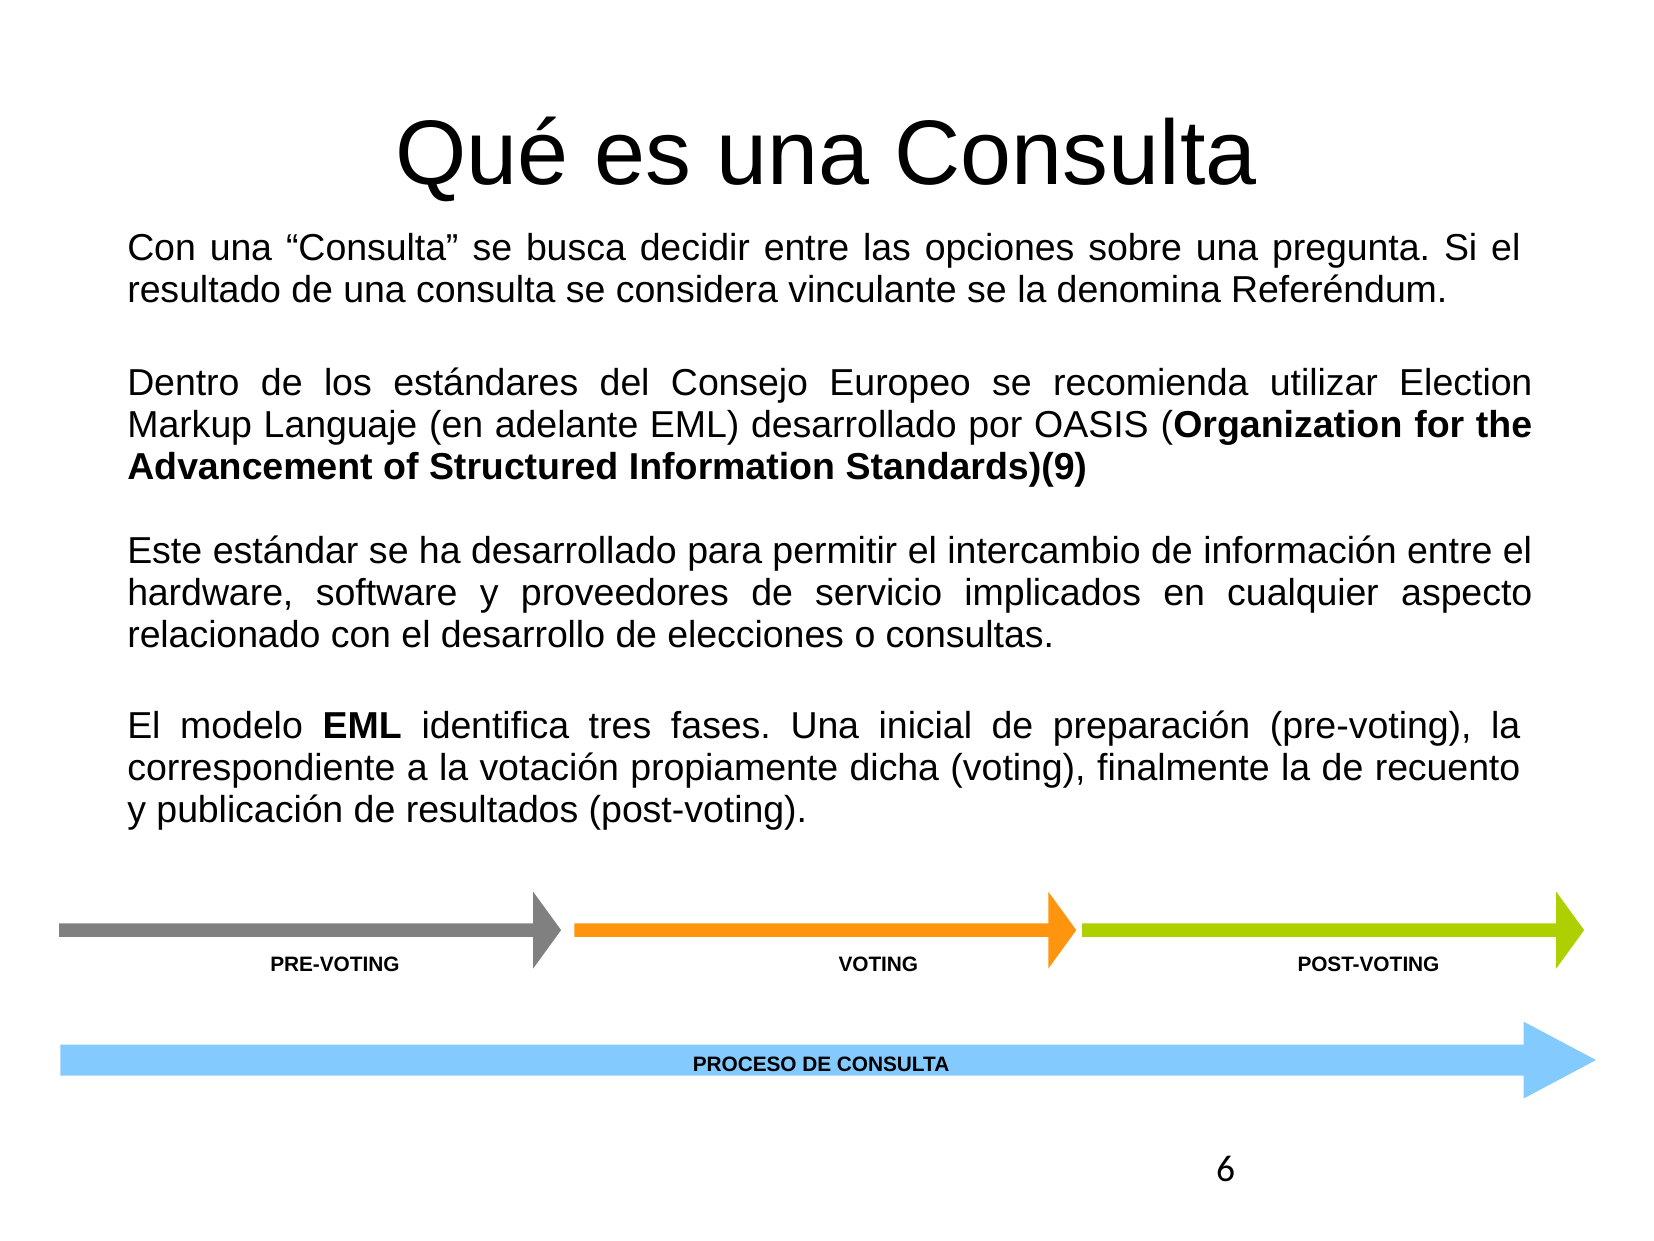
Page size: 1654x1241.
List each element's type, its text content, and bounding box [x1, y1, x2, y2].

text_box POST-VOTING [1223, 944, 1514, 984]
text_box [60, 1021, 1596, 1099]
text_box El modelo EML identifica tres fases. Una inicial de preparación (pre-voting), la correspondiente a la votación propiamente dicha (voting), finalmente la de recuento y publicación de resultados (post-voting). [112, 728, 1536, 882]
text_box PRE-VOTING [190, 944, 480, 984]
text_box Dentro de los estándares del Consejo Europeo se recomienda utilizar Election Markup Languaje (en adelante EML) desarrollado por OASIS (Organization for the Advancement of Structured Information Standards)(9) Este estándar se ha desarrollado para permitir el intercambio de información entre el hardware, software y proveedores de servicio implicados en cualquier aspecto relacionado con el desarrollo de elecciones o consultas. [112, 354, 1548, 728]
title Qué es una Consulta [82, 49, 1571, 257]
text_box [574, 891, 1077, 969]
text_box [59, 891, 562, 969]
text_box Con una “Consulta” se busca decidir entre las opciones sobre una pregunta. Si el resultado de una consulta se considera vinculante se la denomina Referéndum. [112, 218, 1536, 354]
text_box PROCESO DE CONSULTA [674, 1045, 965, 1085]
text_box [1082, 891, 1585, 969]
text_box <número> [1201, 1136, 1588, 1203]
text_box VOTING [733, 944, 1024, 984]
